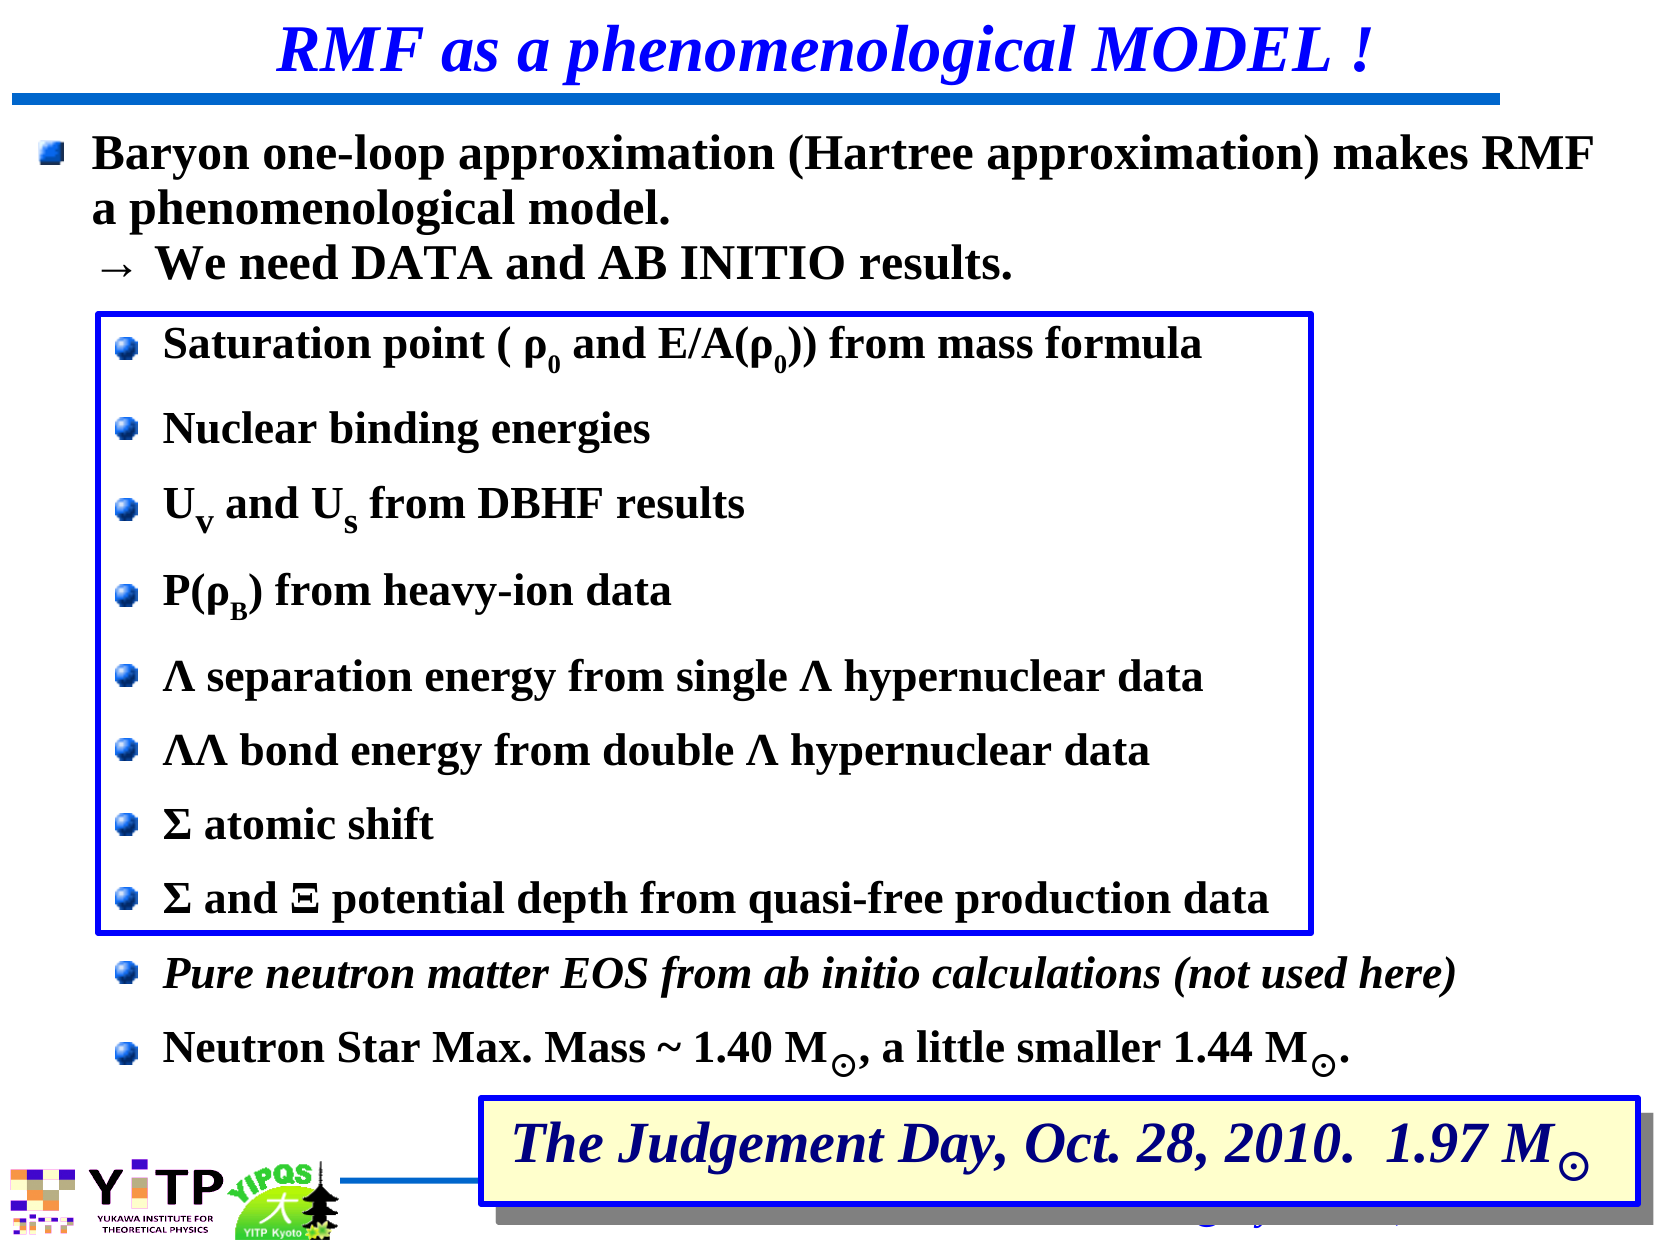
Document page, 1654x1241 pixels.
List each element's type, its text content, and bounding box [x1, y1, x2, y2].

title RMF as a phenomenological MODEL ! [0, 0, 1654, 99]
list Baryon one-loop approximation (Hartree approximation) makes RMF a phenomenological model. → We need DATA and AB INITIO results. Saturation point ( ρ0 and E/A(ρ0)) from mass formula Nuclear binding energies Uv and Us from DBHF results P(ρB) from heavy-ion data Λ separation energy from single Λ hypernuclear data ΛΛ bond energy from double Λ hypernuclear data Σ atomic shift Σ and Ξ potential depth from quasi-free production data Pure neutron matter EOS from ab initio calculations (not used here) Neutron Star Max. Mass ~ 1.40 M⊙, a little smaller 1.44 M⊙. [20, 124, 1621, 1137]
picture [0, 1154, 340, 1241]
text_box The Judgement Day, Oct. 28, 2010. 1.97 M⊙ [480, 1098, 1636, 1204]
